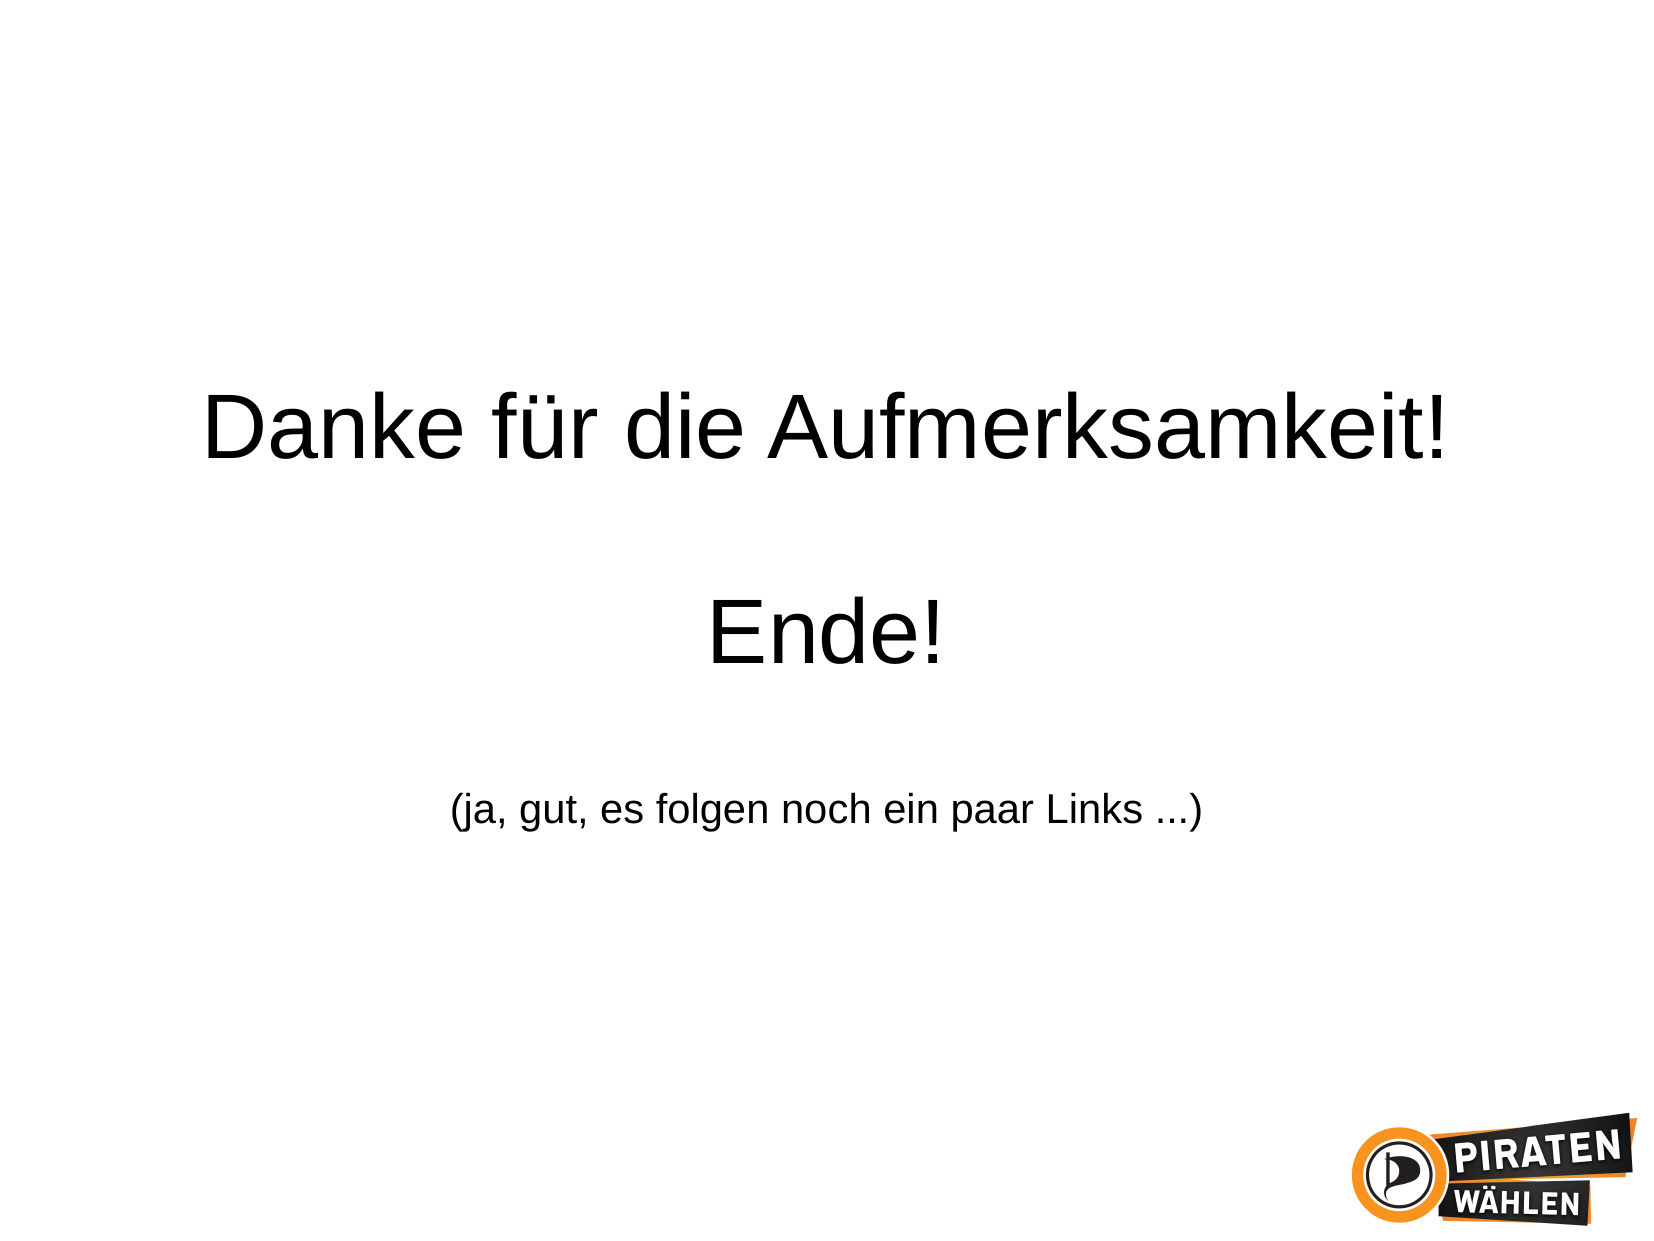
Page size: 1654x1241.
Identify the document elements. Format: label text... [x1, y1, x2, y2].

subtitle Danke für die Aufmerksamkeit! Ende! (ja, gut, es folgen noch ein paar Links ...) [82, 49, 1571, 1010]
picture [1337, 1098, 1654, 1241]
